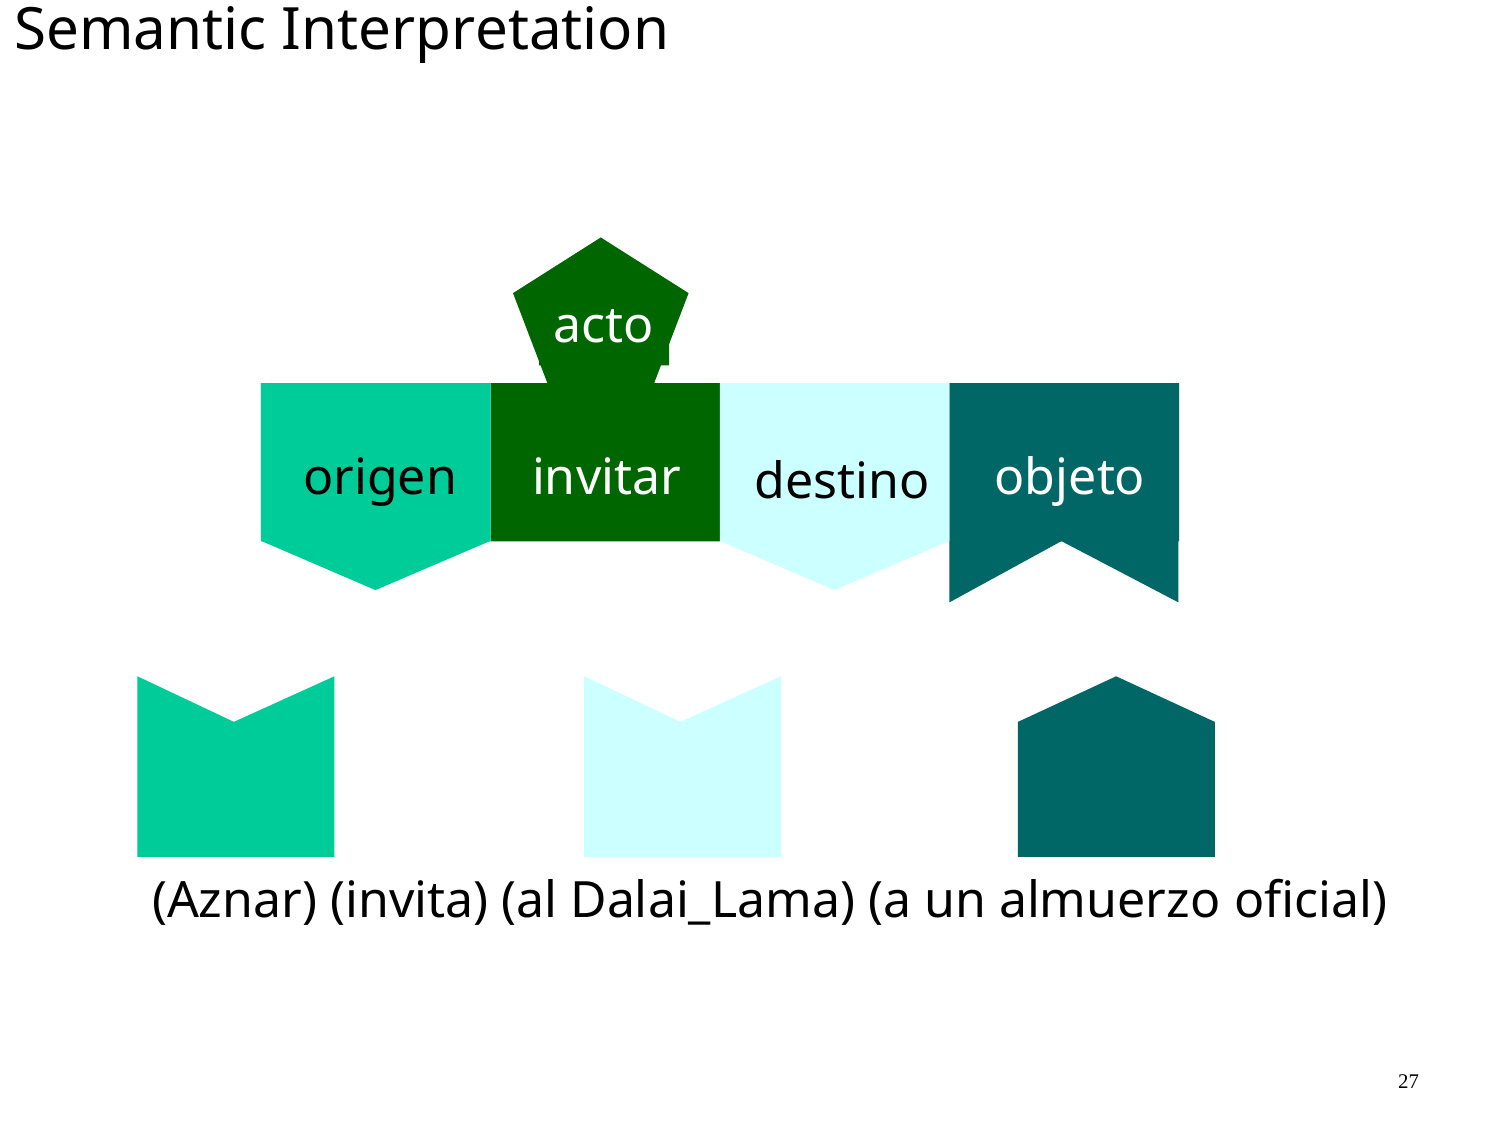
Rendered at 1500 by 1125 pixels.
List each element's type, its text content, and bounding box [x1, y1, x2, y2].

text_box objeto [979, 432, 1161, 517]
text_box origen [288, 432, 473, 517]
text_box acto [539, 281, 670, 366]
text_box [1017, 676, 1215, 857]
text_box invitar [517, 432, 697, 517]
title Semantic Interpretation [0, 0, 1500, 70]
text_box [584, 676, 782, 857]
text_box (Aznar) (invita) (al Dalai_Lama) (a un almuerzo oficial) [137, 856, 1403, 941]
text_box [491, 366, 1180, 603]
text_box destino [739, 437, 945, 521]
text_box [513, 237, 689, 362]
